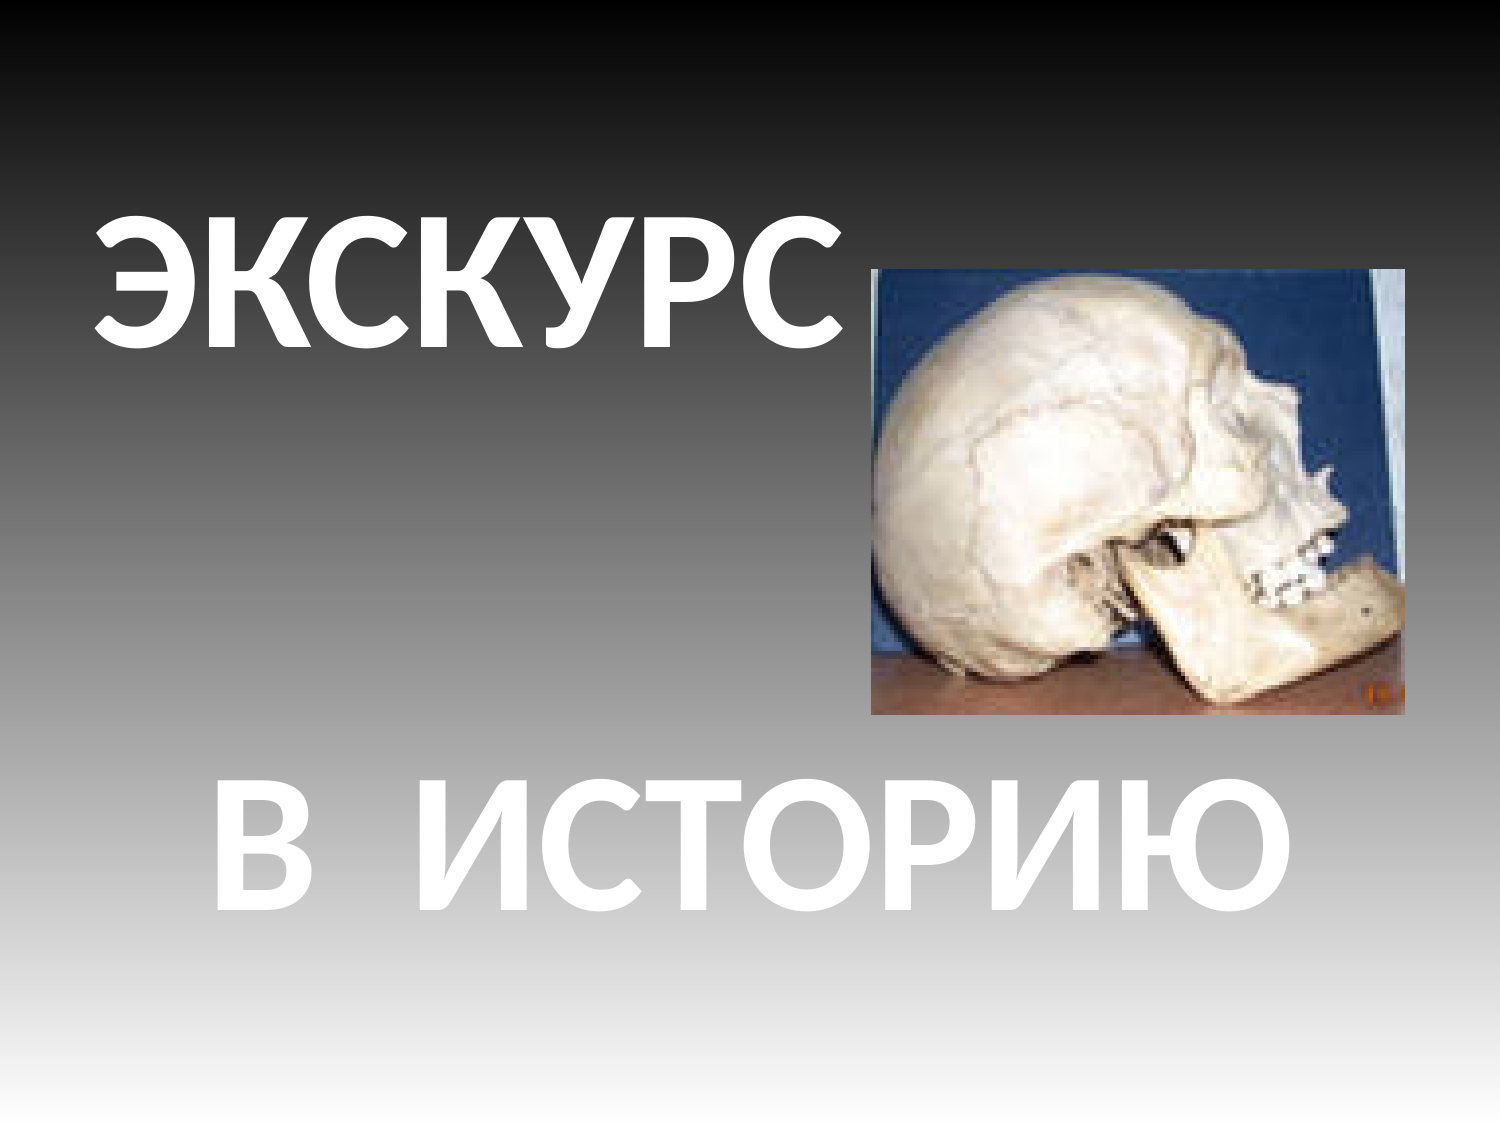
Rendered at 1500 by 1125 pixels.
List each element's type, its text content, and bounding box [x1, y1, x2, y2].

text_box ЭКСКУРС [0, 140, 1020, 396]
text_box В ИСТОРИЮ [152, 703, 1348, 958]
picture [871, 269, 1405, 715]
